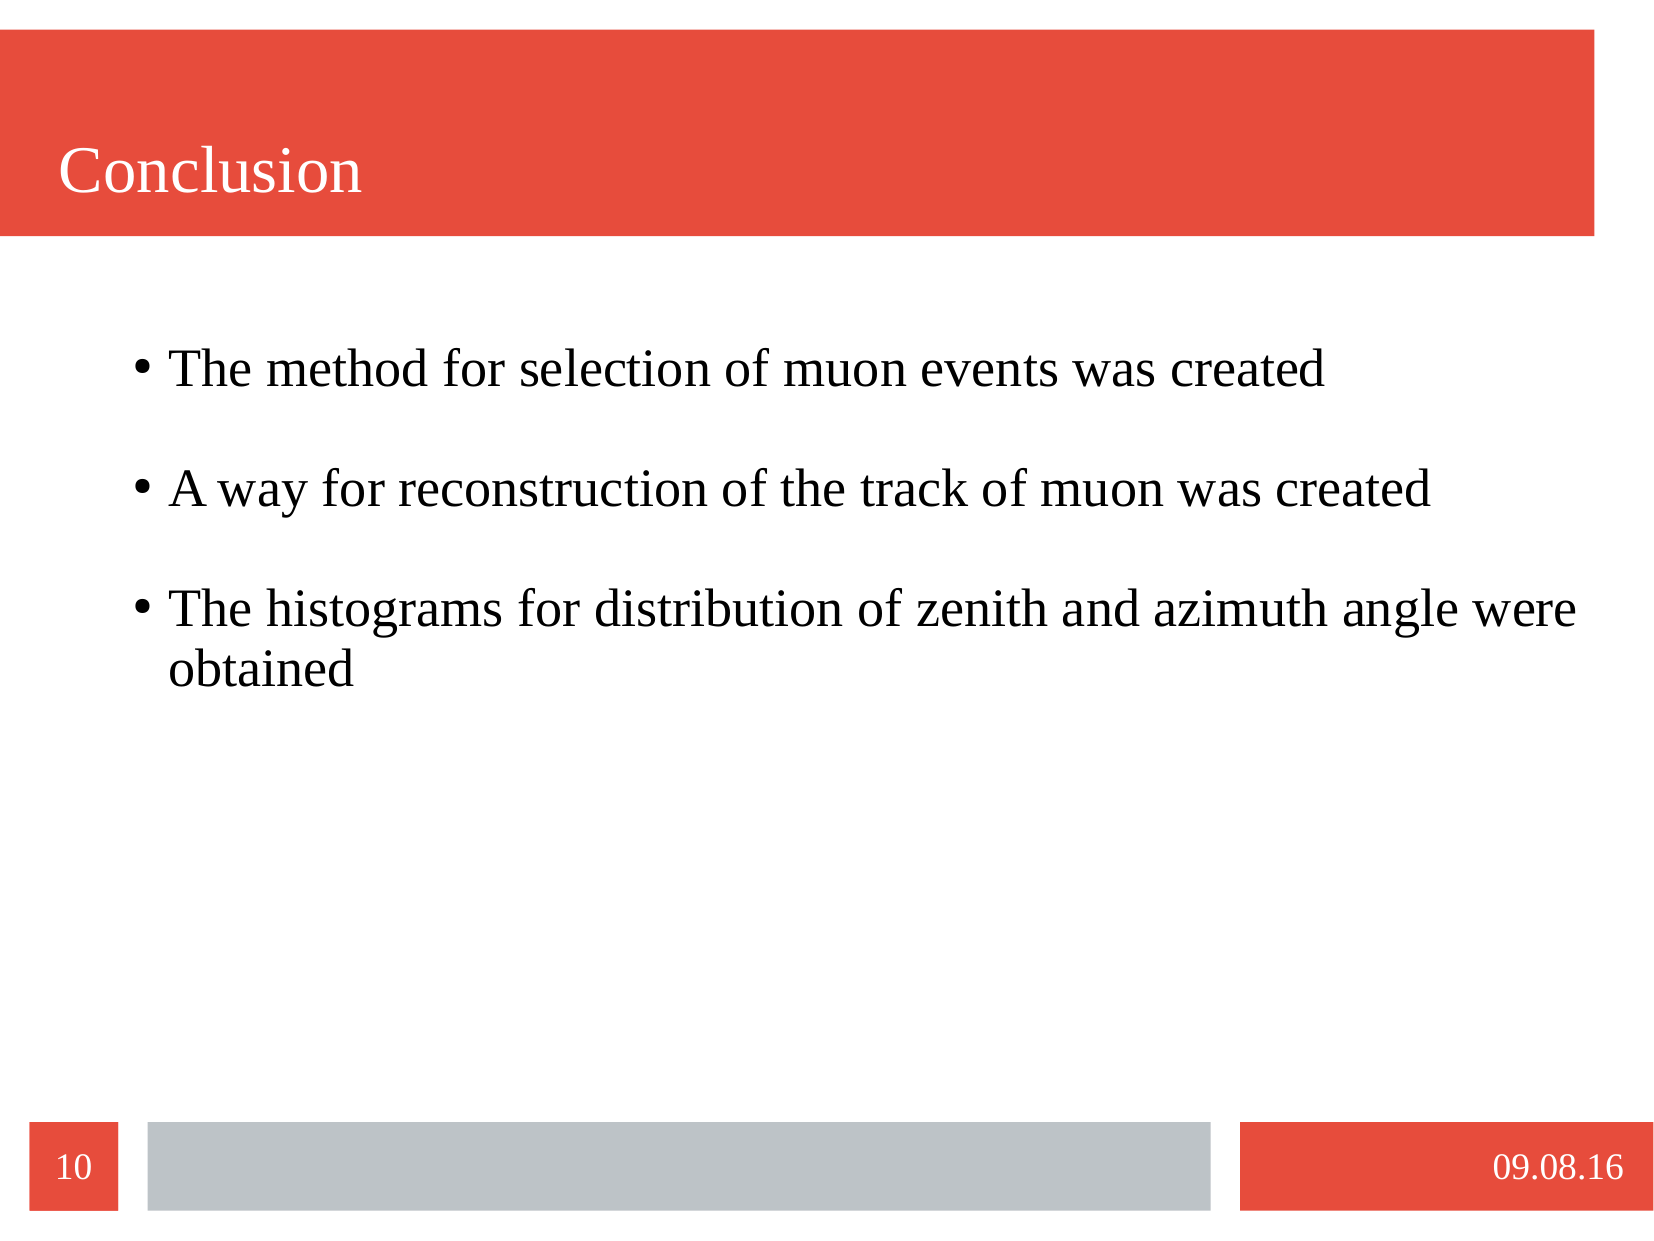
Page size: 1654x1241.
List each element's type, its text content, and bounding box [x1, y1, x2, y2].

title Conclusion [59, 59, 1595, 207]
text_box The method for selection of muon events was created A way for reconstruction of the track of muon was created The histograms for distribution of zenith and azimuth angle were obtained [118, 330, 1595, 768]
